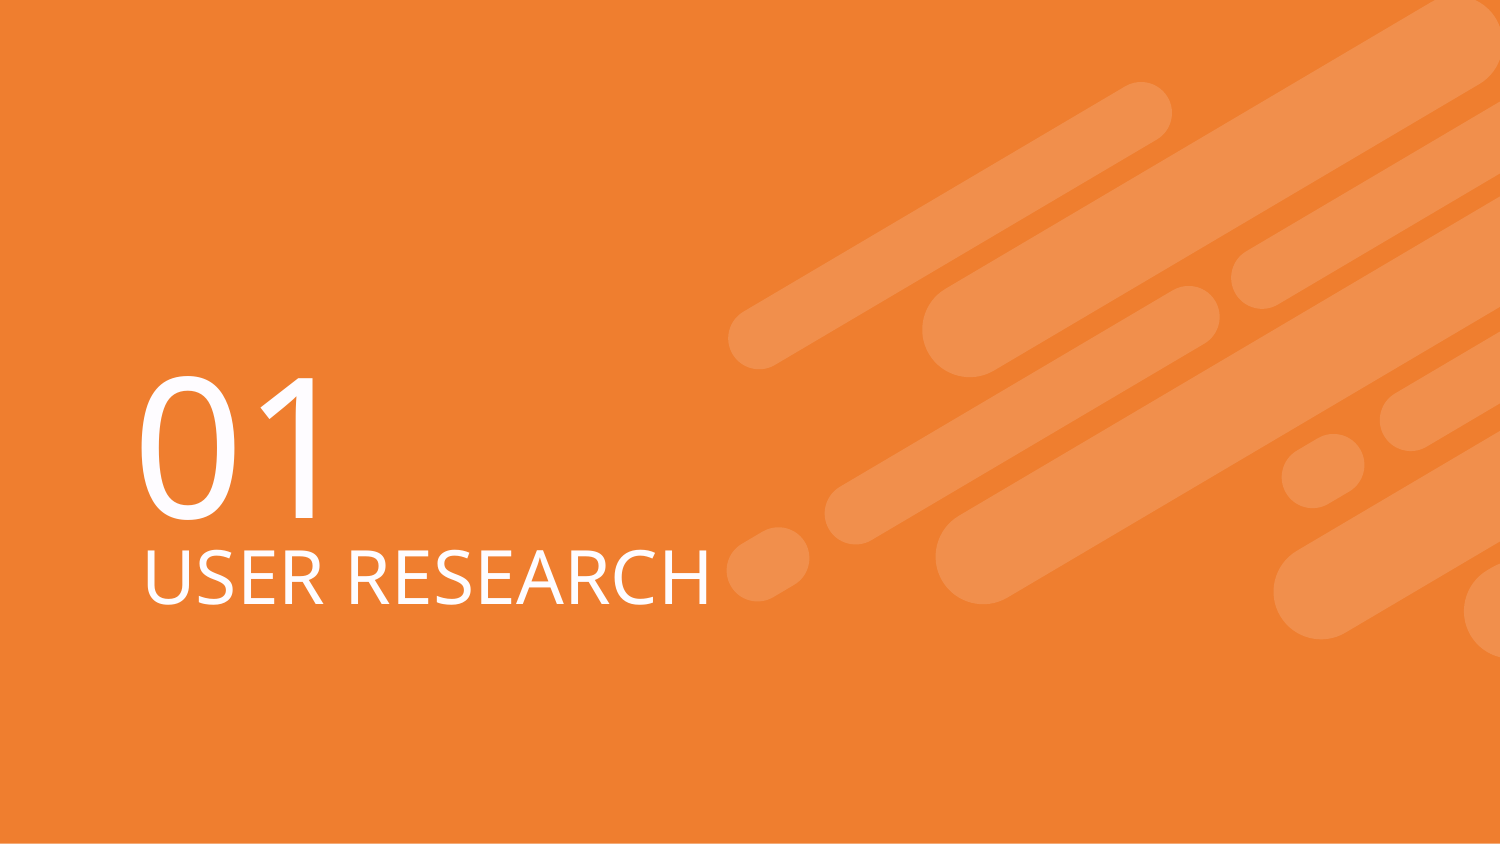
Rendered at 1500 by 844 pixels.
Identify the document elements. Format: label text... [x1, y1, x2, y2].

text_box USER RESEARCH [138, 527, 916, 650]
text_box 01 [129, 319, 449, 526]
text_box [0, 0, 1500, 844]
